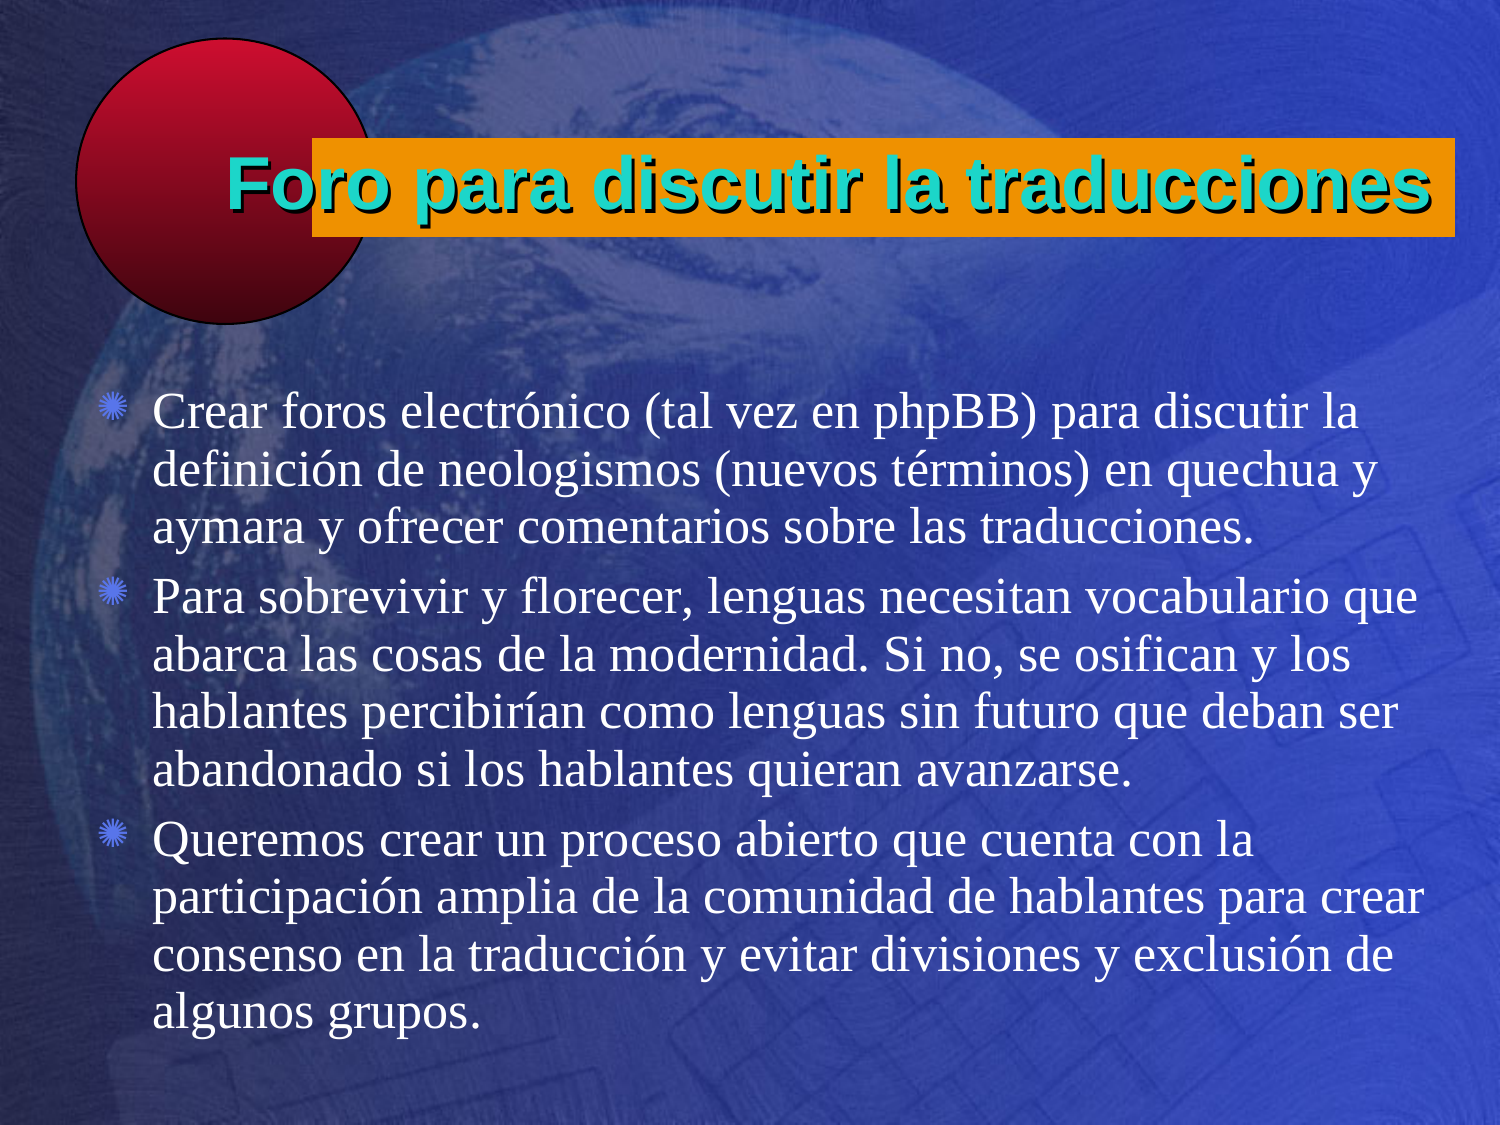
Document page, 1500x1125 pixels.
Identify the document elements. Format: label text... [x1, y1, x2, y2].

picture [0, 0, 1500, 1125]
title Foro para discutir la traducciones [225, 79, 1457, 296]
text_box Crear foros electrónico (tal vez en phpBB) para discutir la definición de neologismos (nuevos términos) en quechua y aymara y ofrecer comentarios sobre las traducciones. Para sobrevivir y florecer, lenguas necesitan vocabulario que abarca las cosas de la modernidad. Si no, se osifican y los hablantes percibirían como lenguas sin futuro que deban ser abandonado si los hablantes quieran avanzarse. Queremos crear un proceso abierto que cuenta con la participación amplia de la comunidad de hablantes para crear consenso en la traducción y evitar divisiones y exclusión de algunos grupos. [81, 375, 1463, 1048]
